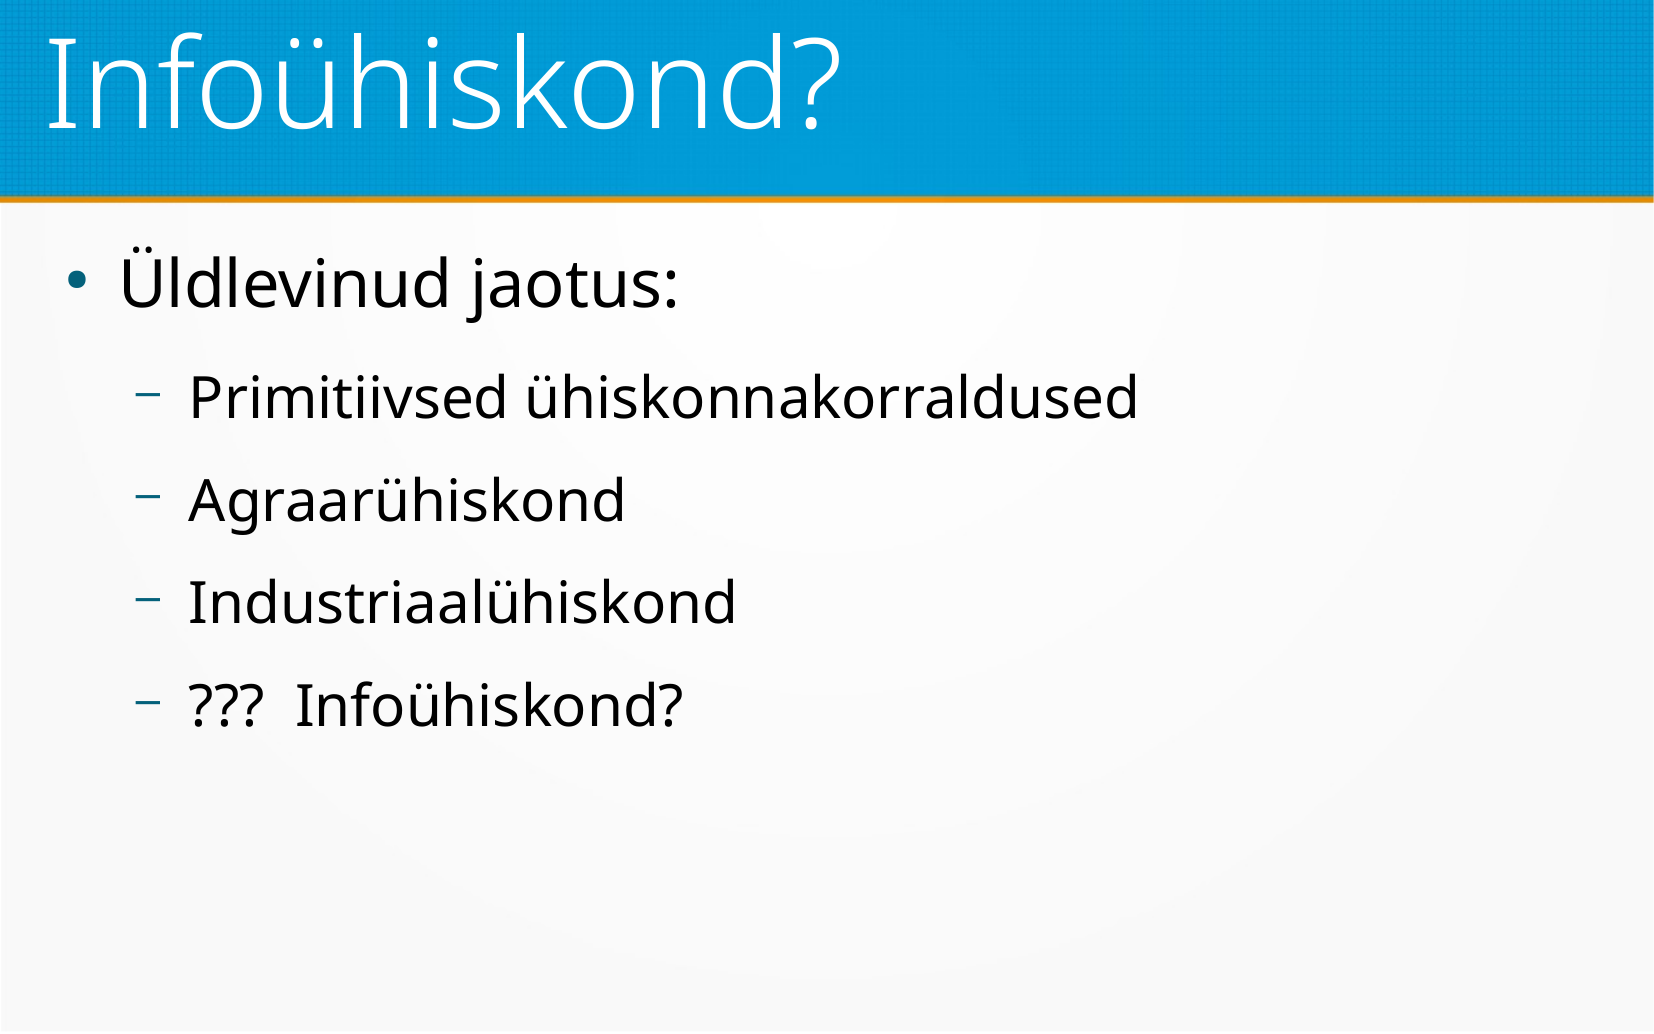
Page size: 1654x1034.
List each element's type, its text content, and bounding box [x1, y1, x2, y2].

list Üldlevinud jaotus: Primitiivsed ühiskonnakorraldused Agraarühiskond Industriaalühiskond ??? Infoühiskond? [47, 236, 1607, 1002]
picture [0, 195, 1654, 1034]
title Infoühiskond? [43, 0, 1619, 166]
